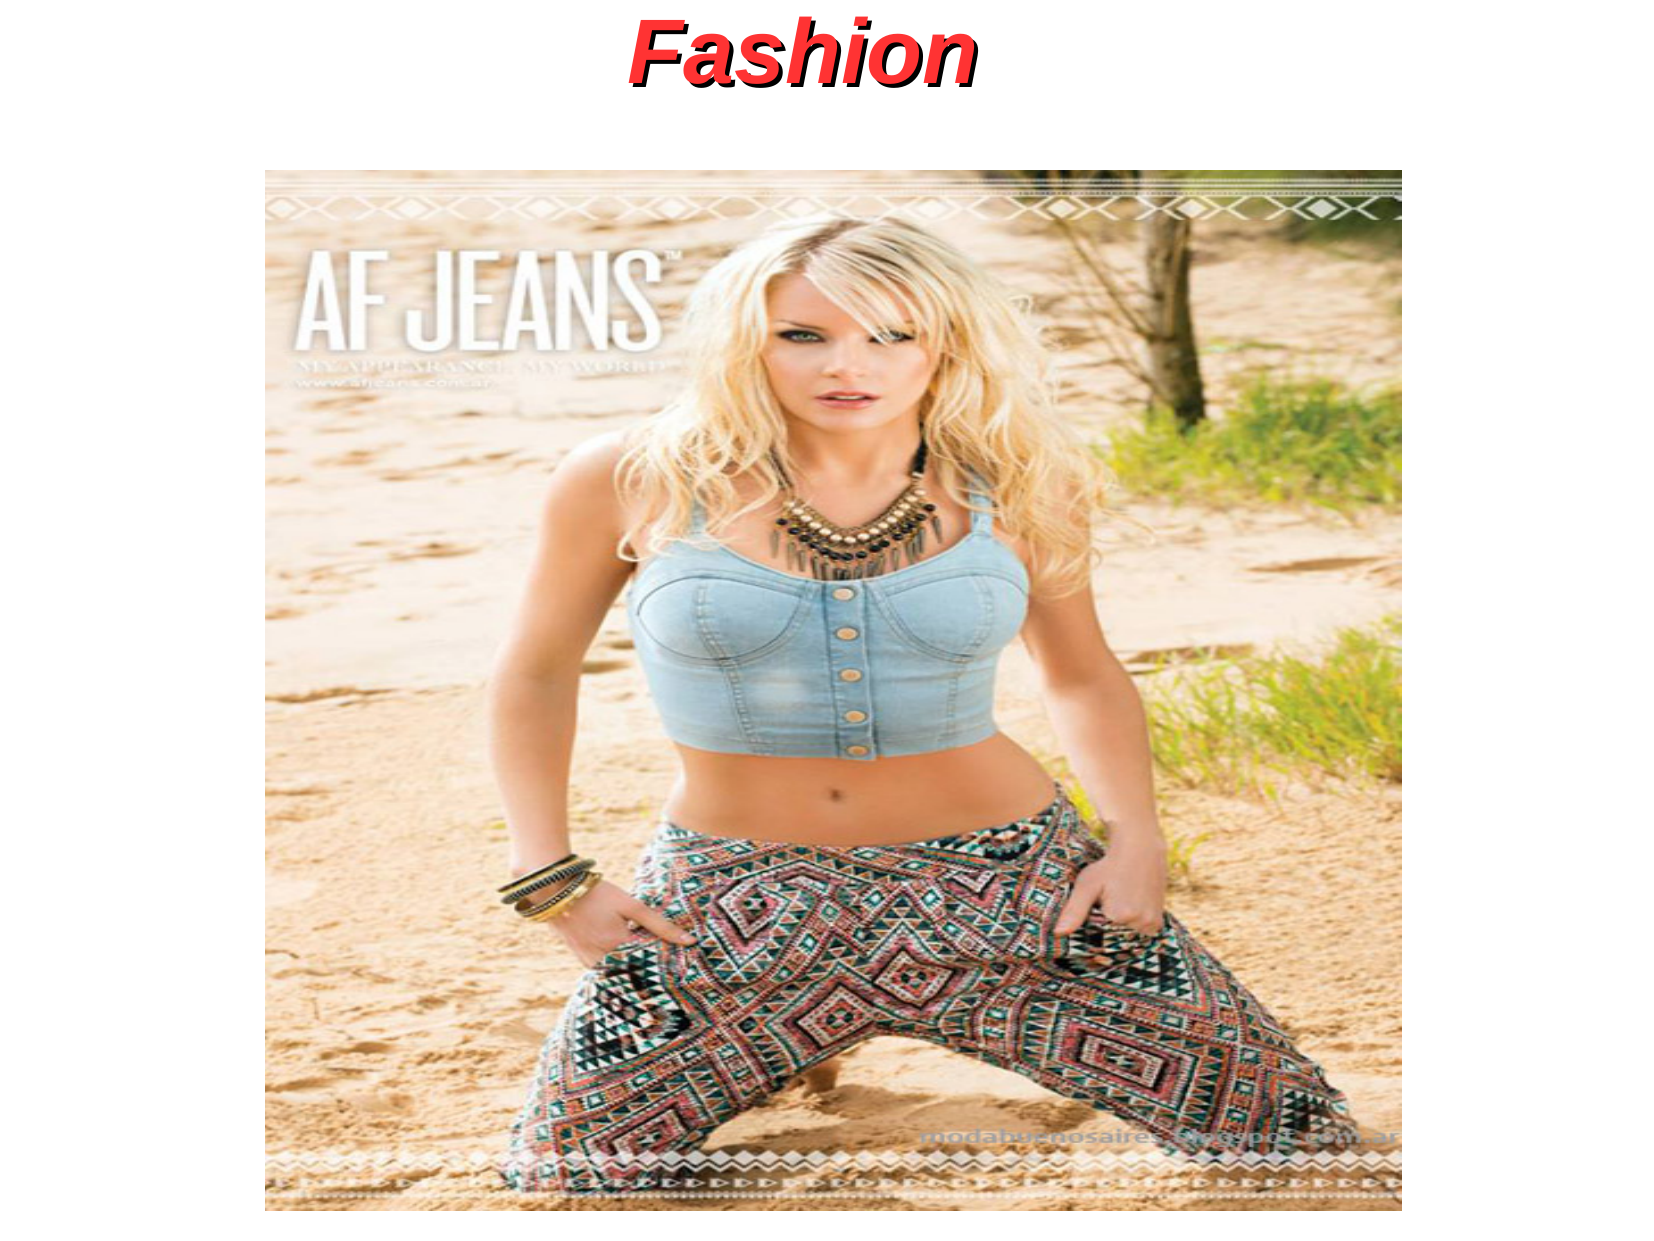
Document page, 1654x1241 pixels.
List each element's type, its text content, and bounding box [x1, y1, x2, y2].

picture [265, 170, 1402, 1211]
title Fashion [59, 0, 1548, 103]
